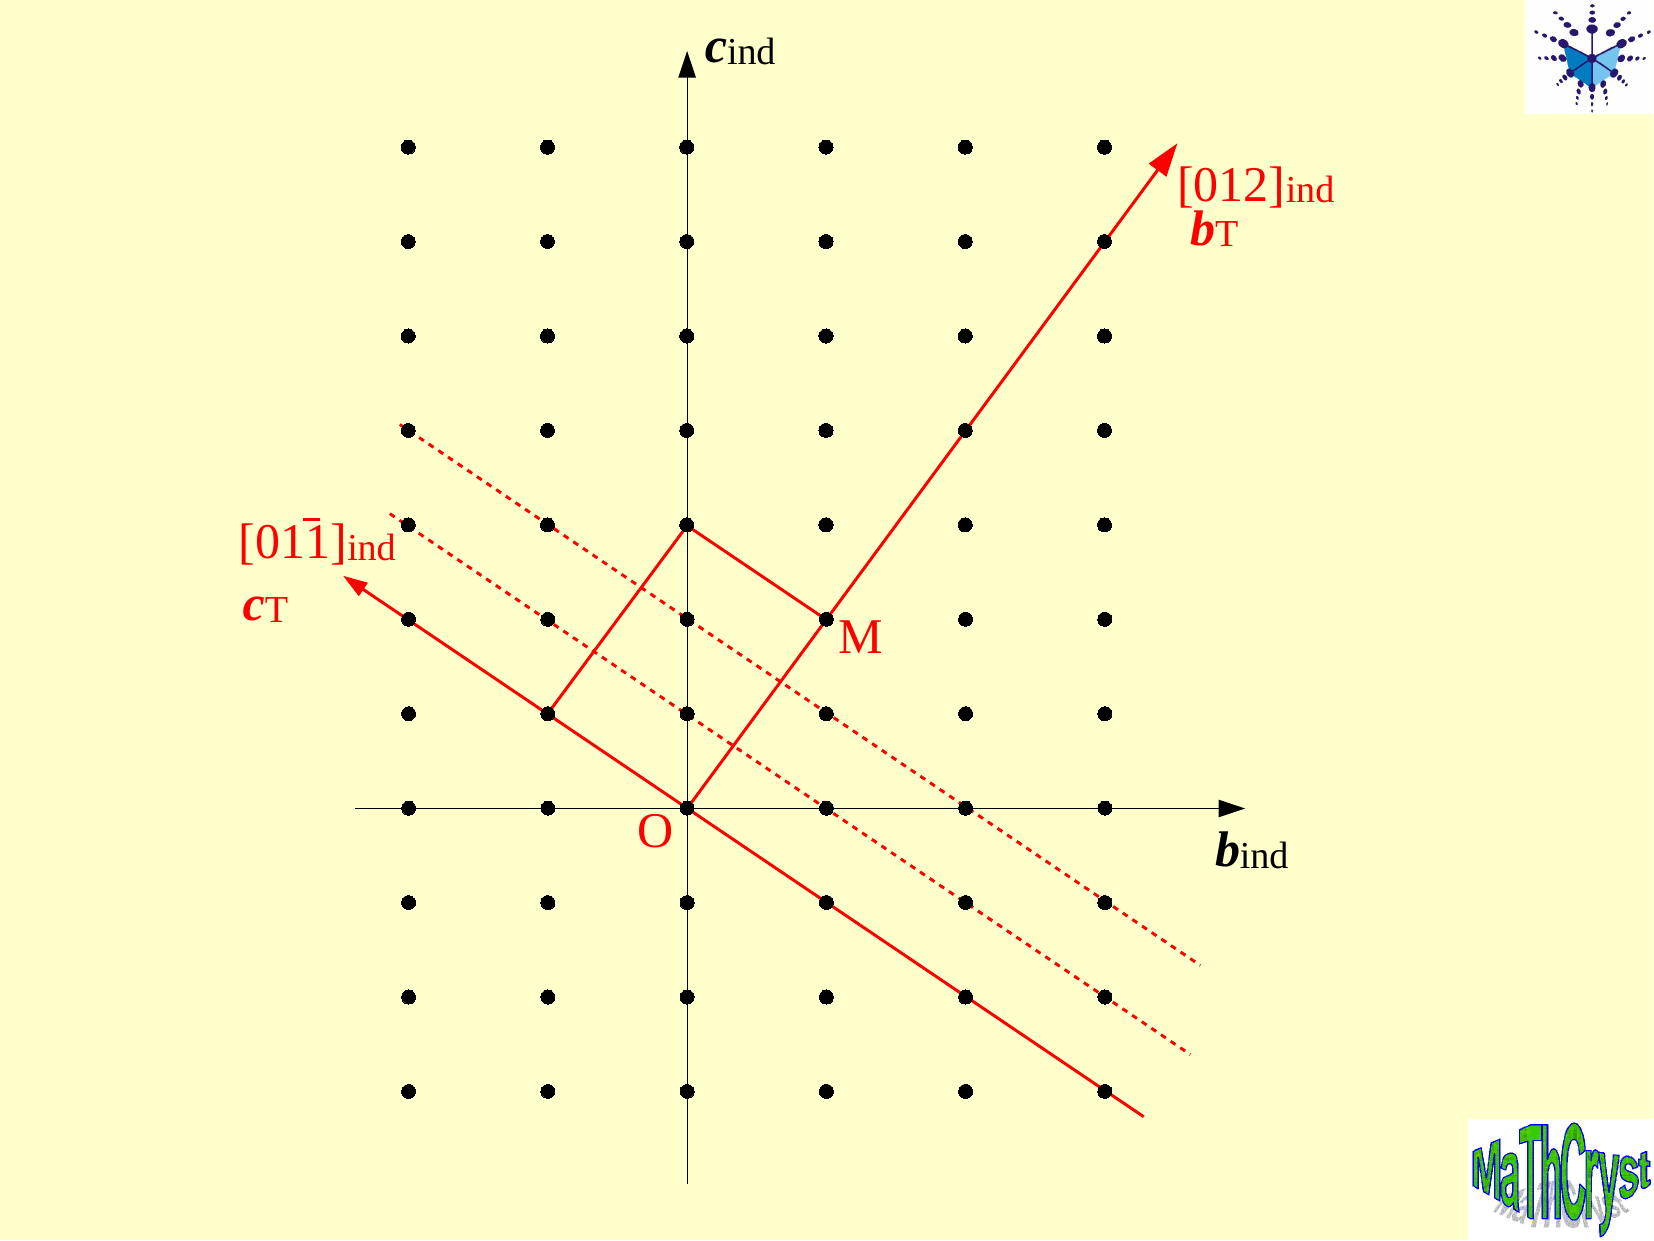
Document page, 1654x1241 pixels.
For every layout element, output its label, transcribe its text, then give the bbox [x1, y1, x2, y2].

text_box [819, 895, 834, 910]
text_box [011]ind [238, 514, 396, 580]
text_box [818, 328, 834, 344]
text_box [540, 801, 555, 816]
picture [1468, 1119, 1654, 1241]
text_box [401, 612, 416, 627]
text_box [680, 989, 695, 1005]
text_box [818, 234, 834, 249]
text_box [540, 423, 555, 438]
text_box [540, 706, 555, 721]
text_box [401, 140, 416, 155]
text_box [679, 517, 694, 532]
text_box [1097, 706, 1112, 721]
text_box [401, 801, 416, 816]
text_box [401, 895, 416, 910]
text_box [1097, 328, 1112, 344]
text_box [958, 328, 973, 344]
text_box [1097, 423, 1112, 438]
text_box [012]ind [1177, 156, 1334, 223]
text_box [401, 517, 416, 532]
text_box cT [242, 575, 289, 642]
text_box [680, 801, 695, 816]
text_box [679, 234, 694, 249]
text_box cind [704, 18, 776, 85]
text_box [679, 140, 694, 155]
text_box [401, 706, 416, 721]
text_box [401, 1084, 416, 1099]
text_box [1097, 895, 1112, 910]
text_box [819, 612, 834, 627]
text_box [818, 140, 834, 155]
text_box [818, 423, 834, 438]
text_box [401, 234, 416, 249]
text_box [1097, 1084, 1112, 1099]
text_box [958, 895, 973, 910]
text_box [958, 423, 973, 438]
text_box [819, 706, 834, 721]
text_box [958, 140, 973, 155]
text_box [401, 423, 416, 438]
text_box [1097, 517, 1112, 532]
text_box [680, 1084, 695, 1099]
text_box bT [1190, 200, 1239, 267]
text_box [1097, 612, 1112, 627]
text_box [1097, 140, 1112, 155]
text_box [958, 801, 973, 816]
picture [1525, 0, 1654, 114]
text_box [540, 517, 555, 532]
text_box [958, 517, 973, 532]
text_box [680, 895, 695, 910]
text_box [819, 1084, 834, 1099]
text_box [401, 328, 416, 344]
text_box [401, 989, 416, 1005]
text_box [540, 140, 555, 155]
text_box [819, 801, 834, 816]
text_box [540, 1084, 555, 1099]
text_box [1097, 234, 1112, 249]
text_box [540, 895, 555, 910]
text_box [680, 612, 695, 627]
text_box [958, 706, 973, 721]
text_box [540, 612, 555, 627]
text_box [540, 234, 555, 249]
text_box [958, 1084, 973, 1099]
text_box [1097, 801, 1112, 816]
text_box [958, 234, 973, 249]
text_box M [838, 609, 884, 666]
text_box [818, 517, 834, 532]
text_box O [637, 802, 674, 859]
text_box [540, 328, 555, 344]
text_box [819, 989, 834, 1005]
text_box [1097, 989, 1112, 1005]
text_box [540, 989, 555, 1005]
text_box [680, 706, 695, 721]
text_box [679, 423, 694, 438]
text_box [679, 328, 694, 344]
text_box [958, 612, 973, 627]
text_box bind [1215, 821, 1289, 888]
text_box [958, 989, 973, 1005]
